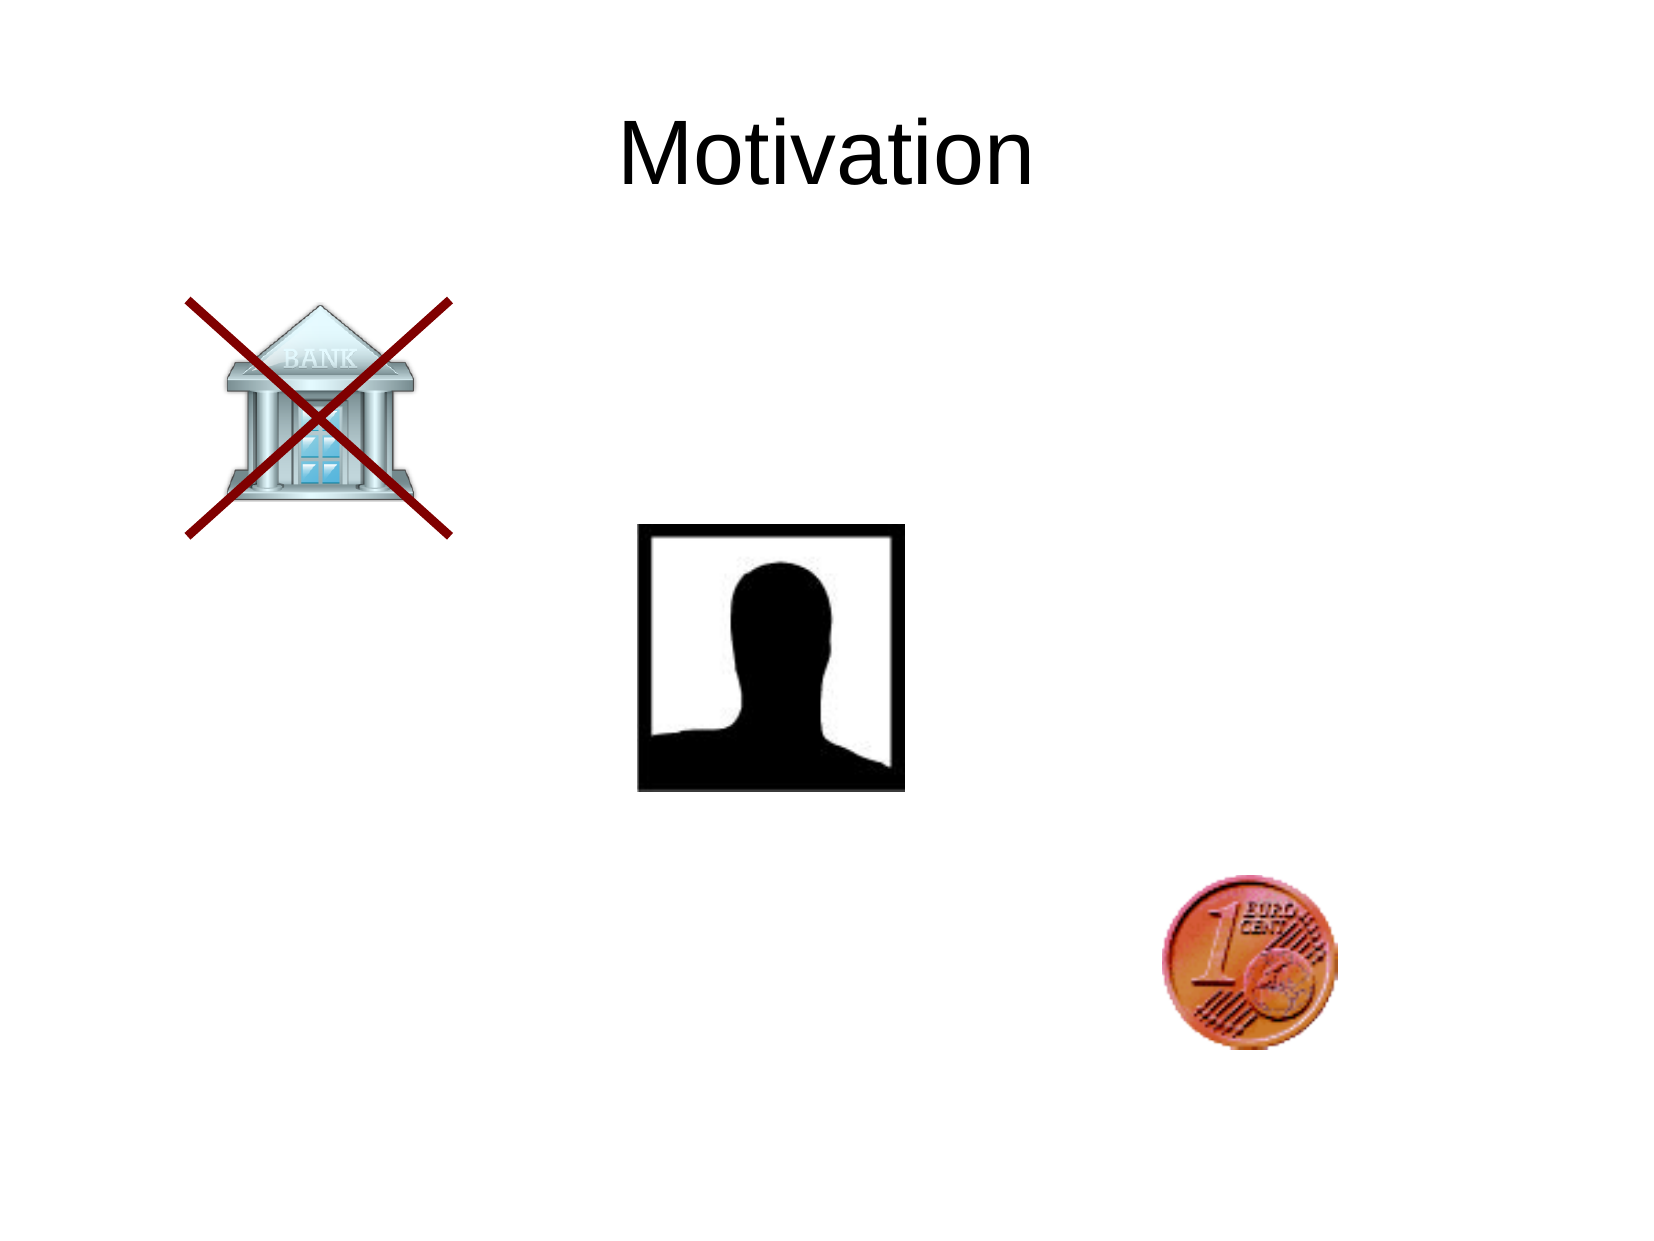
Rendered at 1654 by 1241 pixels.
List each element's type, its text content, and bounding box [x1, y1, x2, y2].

picture [234, 425, 404, 502]
title Motivation [82, 49, 1571, 257]
picture [637, 524, 905, 792]
picture [327, 334, 420, 502]
picture [1162, 875, 1338, 1051]
picture [220, 337, 311, 500]
picture [220, 302, 420, 411]
